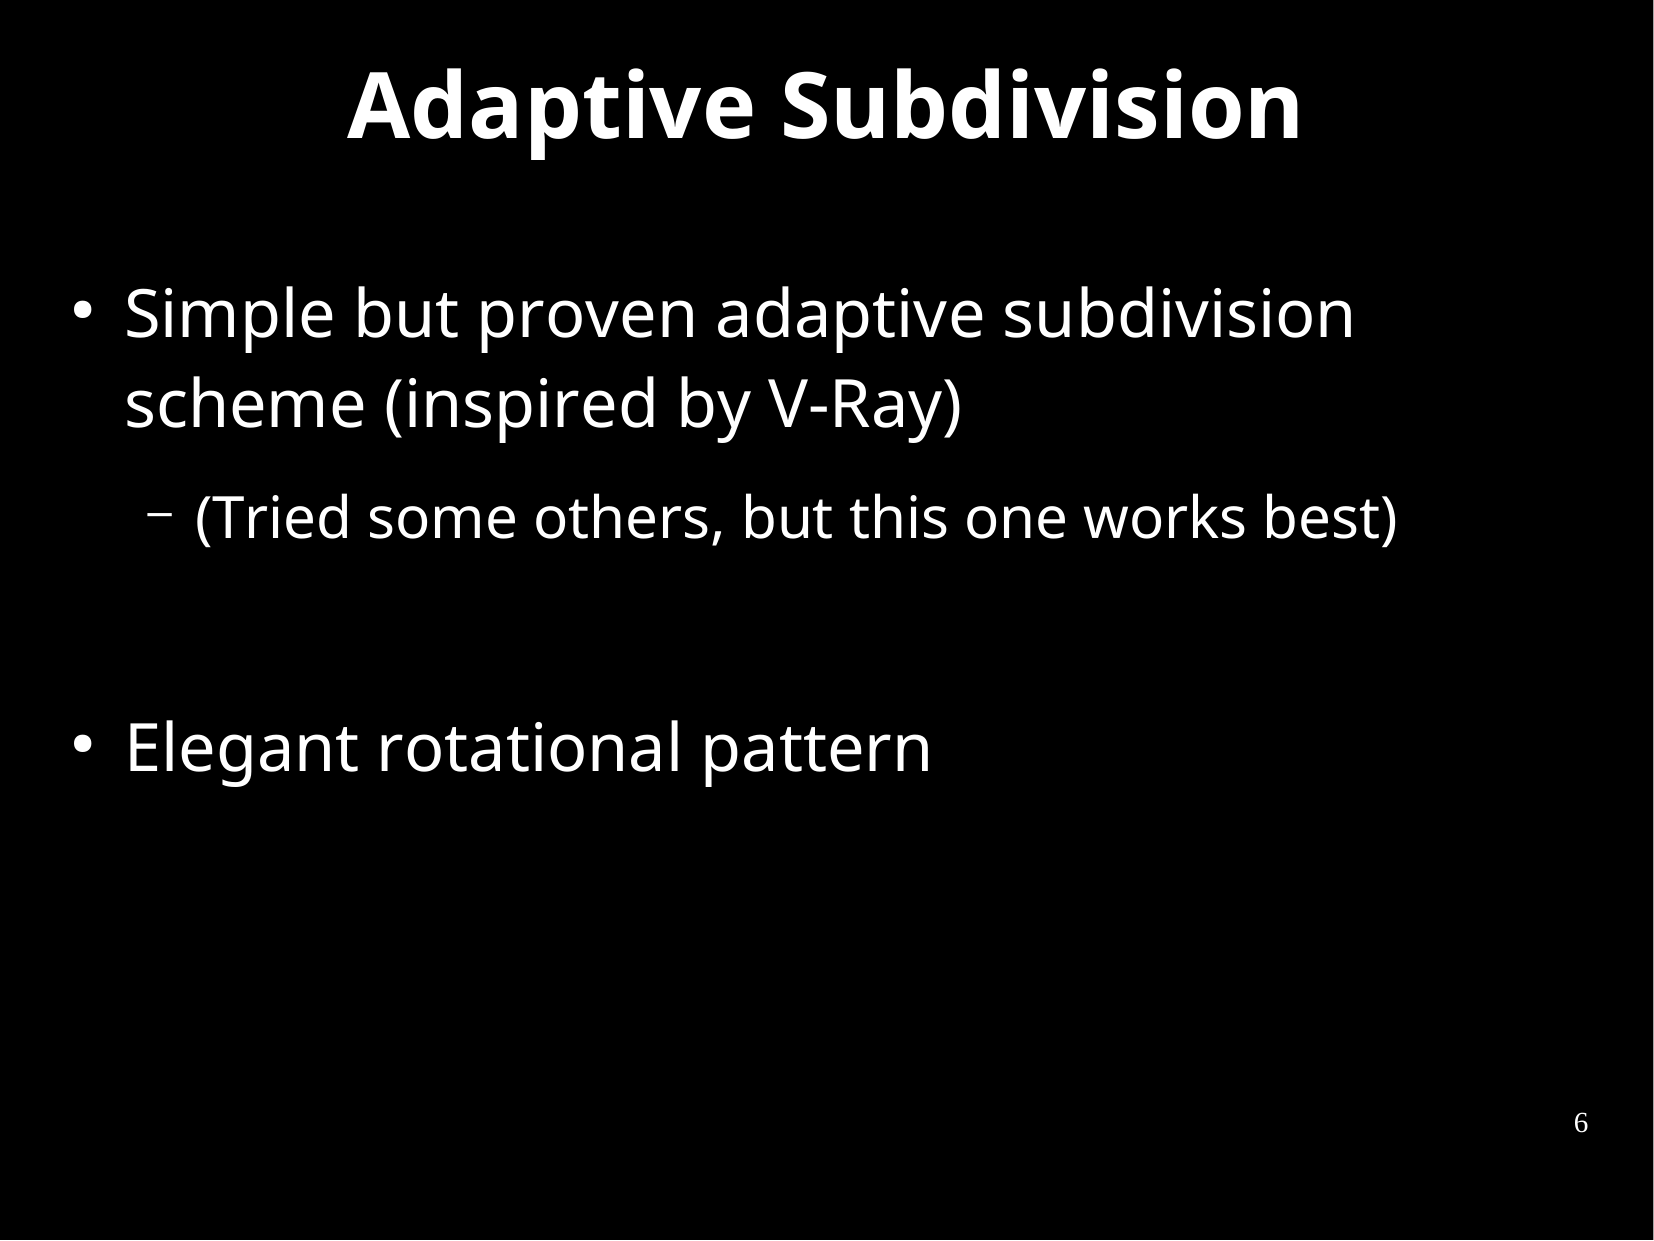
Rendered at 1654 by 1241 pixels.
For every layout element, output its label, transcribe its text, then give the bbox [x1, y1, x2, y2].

list Simple but proven adaptive subdivision scheme (inspired by V-Ray) (Tried some others, but this one works best) Elegant rotational pattern [53, 265, 1595, 986]
title Adaptive Subdivision [0, 0, 1654, 207]
